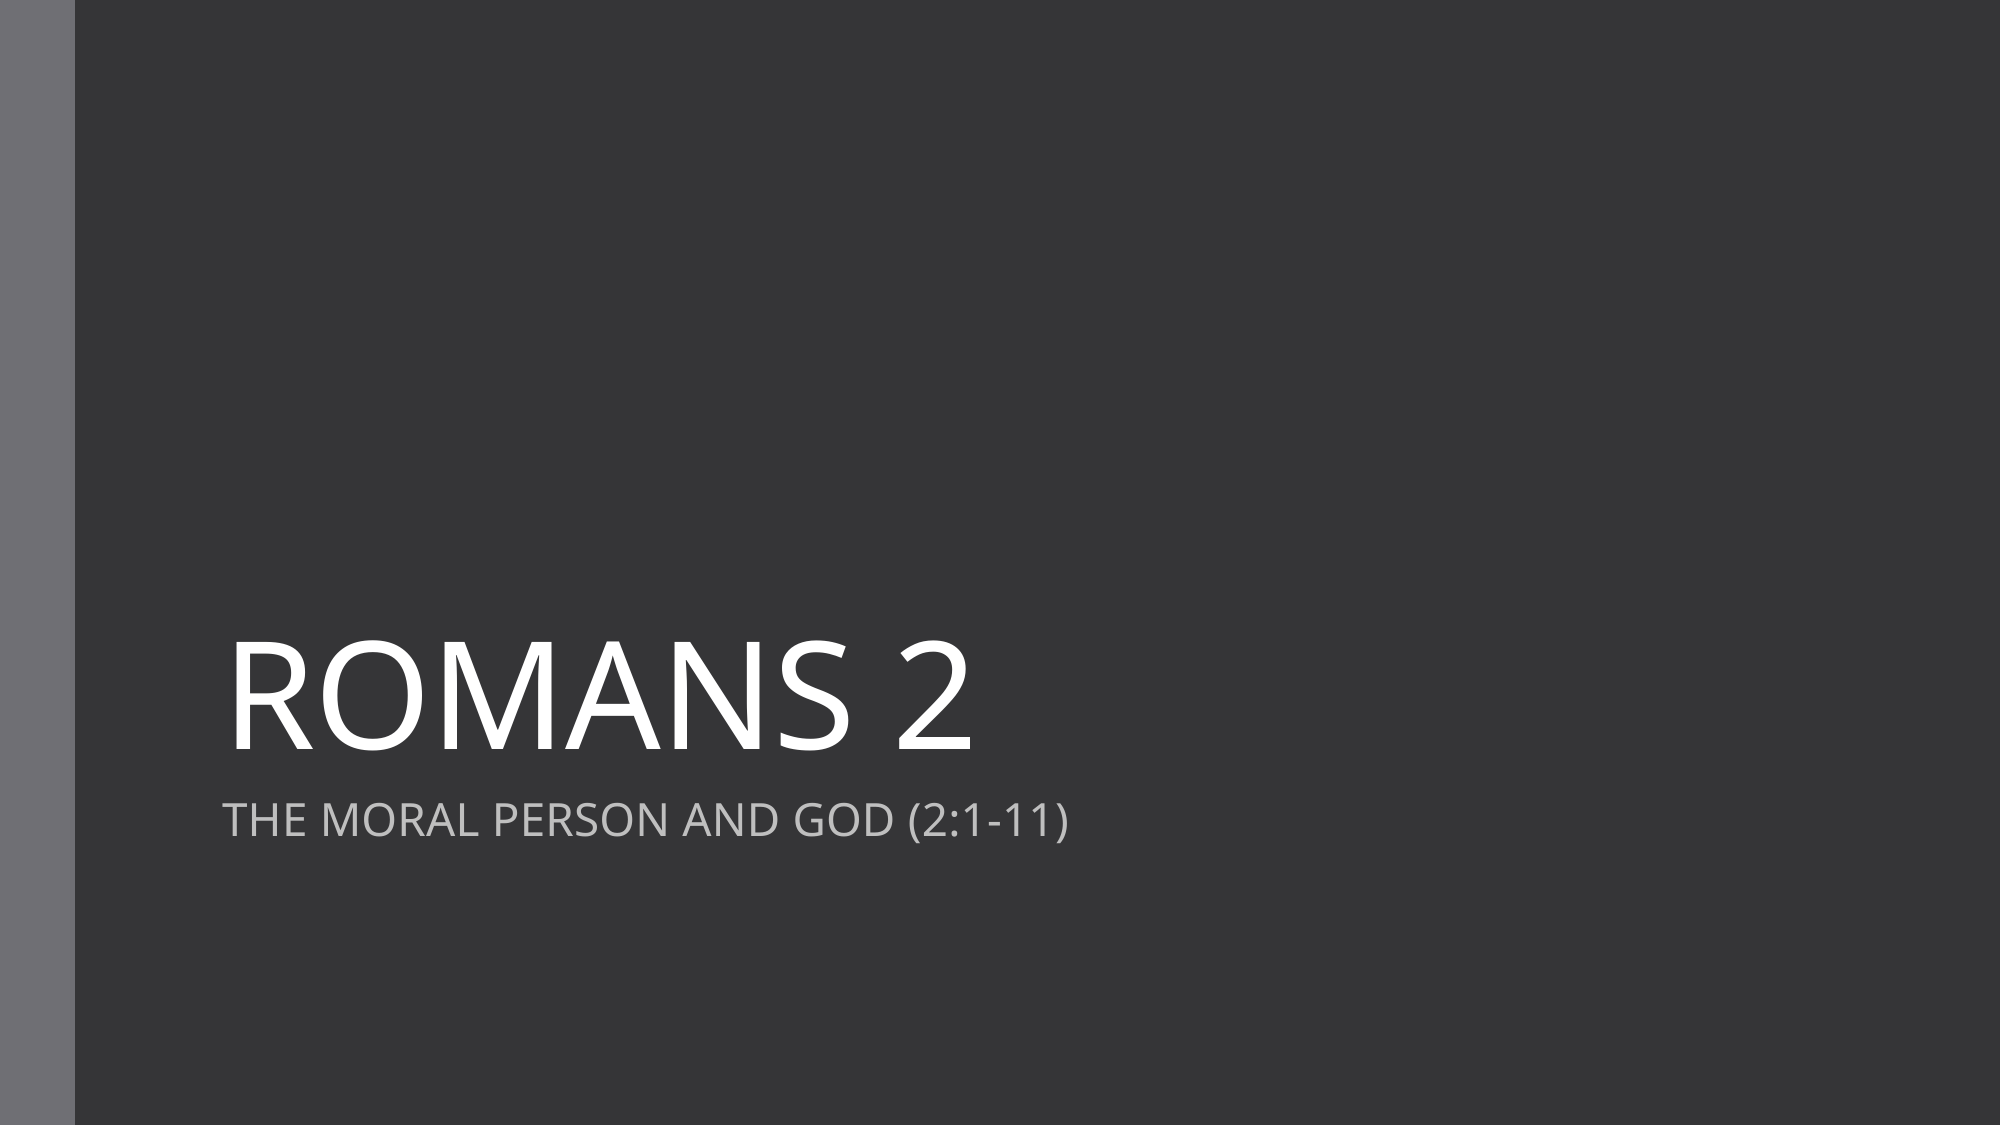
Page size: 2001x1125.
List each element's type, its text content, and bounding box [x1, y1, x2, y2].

subtitle THE MORAL PERSON AND GOD (2:1-11) [206, 787, 1752, 1066]
title ROMANS 2 [206, 124, 1752, 787]
